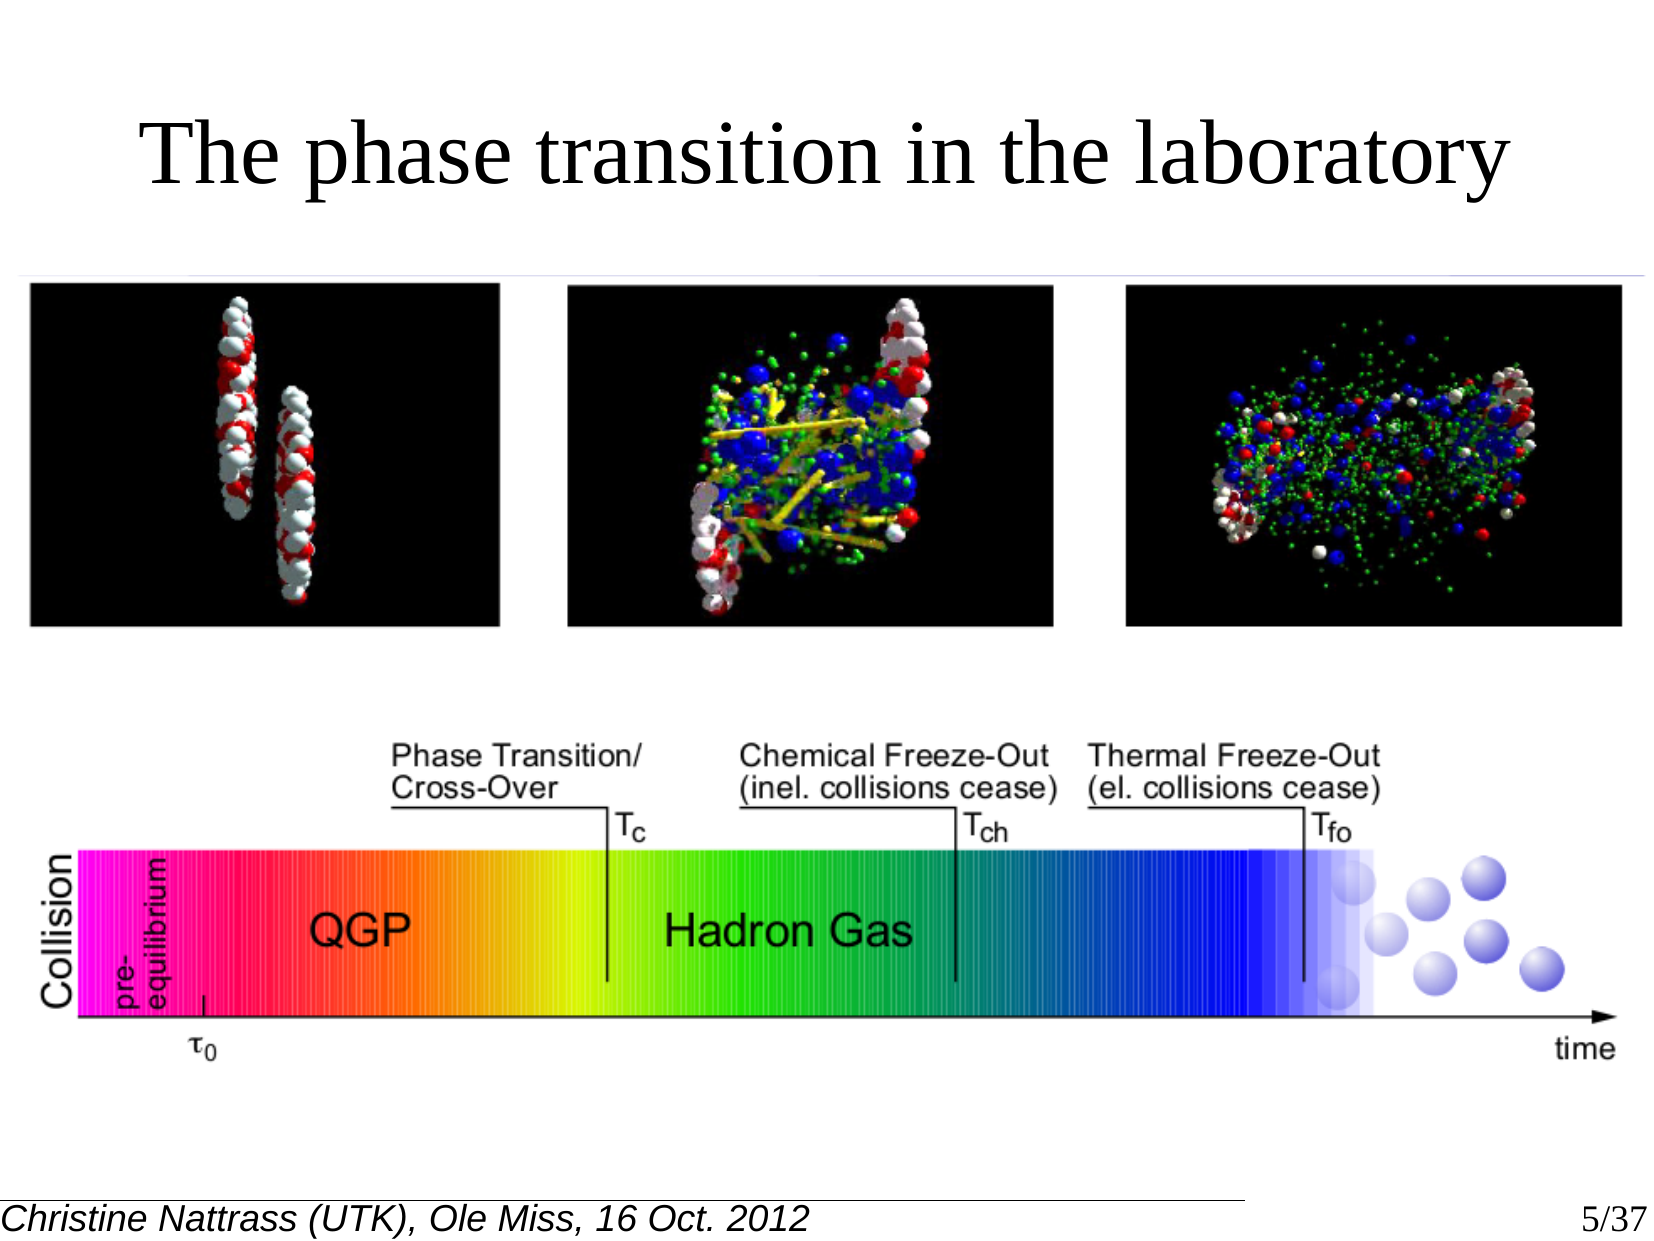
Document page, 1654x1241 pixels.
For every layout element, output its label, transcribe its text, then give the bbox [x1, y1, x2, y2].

title The phase transition in the laboratory [82, 49, 1571, 257]
picture [1, 275, 1651, 1110]
